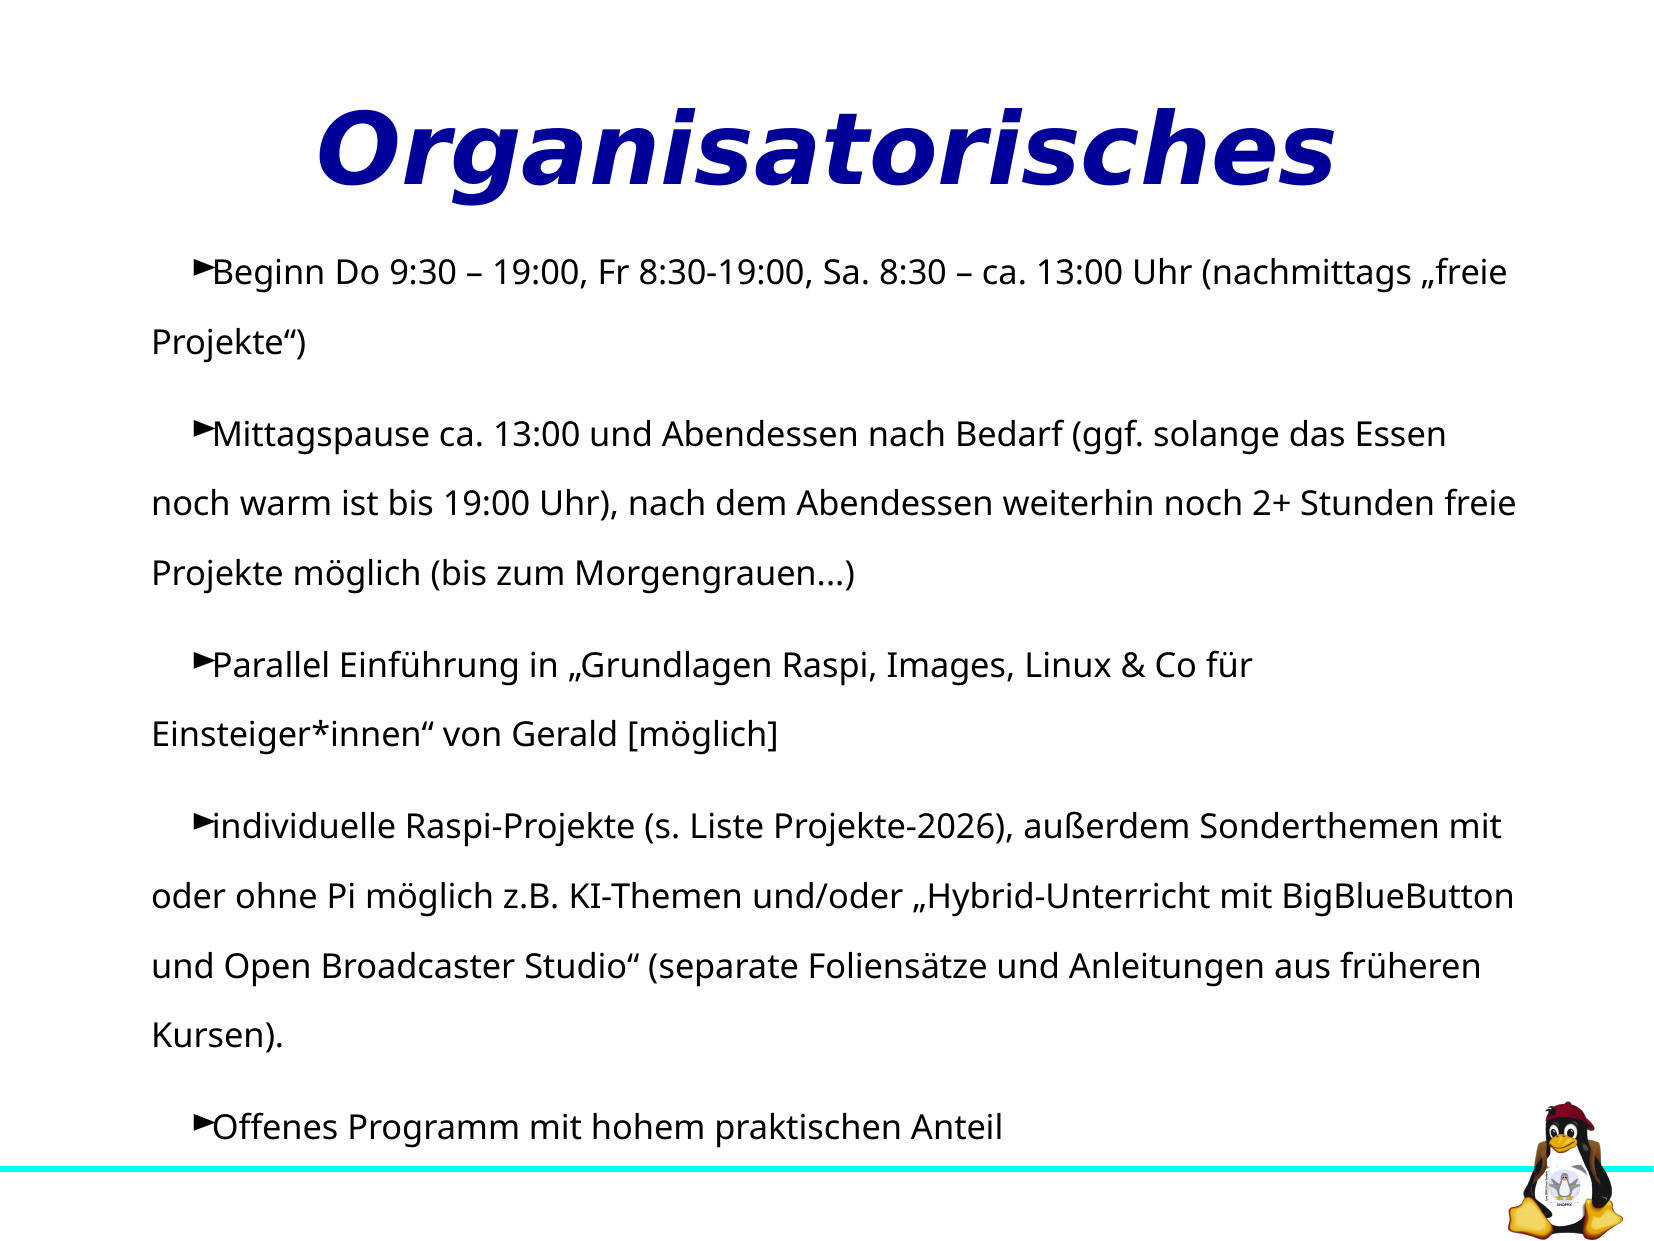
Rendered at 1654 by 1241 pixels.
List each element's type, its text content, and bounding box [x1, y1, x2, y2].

title Organisatorisches [121, 46, 1534, 224]
picture [1505, 1100, 1625, 1241]
list Beginn Do 9:30 – 19:00, Fr 8:30-19:00, Sa. 8:30 – ca. 13:00 Uhr (nachmittags „freie Projekte“) Mittagspause ca. 13:00 und Abendessen nach Bedarf (ggf. solange das Essen noch warm ist bis 19:00 Uhr), nach dem Abendessen weiterhin noch 2+ Stunden freie Projekte möglich (bis zum Morgengrauen...) Parallel Einführung in „Grundlagen Raspi, Images, Linux & Co für Einsteiger*innen“ von Gerald [möglich] individuelle Raspi-Projekte (s. Liste Projekte-2026), außerdem Sonderthemen mit oder ohne Pi möglich z.B. KI-Themen und/oder „Hybrid-Unterricht mit BigBlueButton und Open Broadcaster Studio“ (separate Foliensätze und Anleitungen aus früheren Kursen). Offenes Programm mit hohem praktischen Anteil [96, 224, 1536, 1168]
